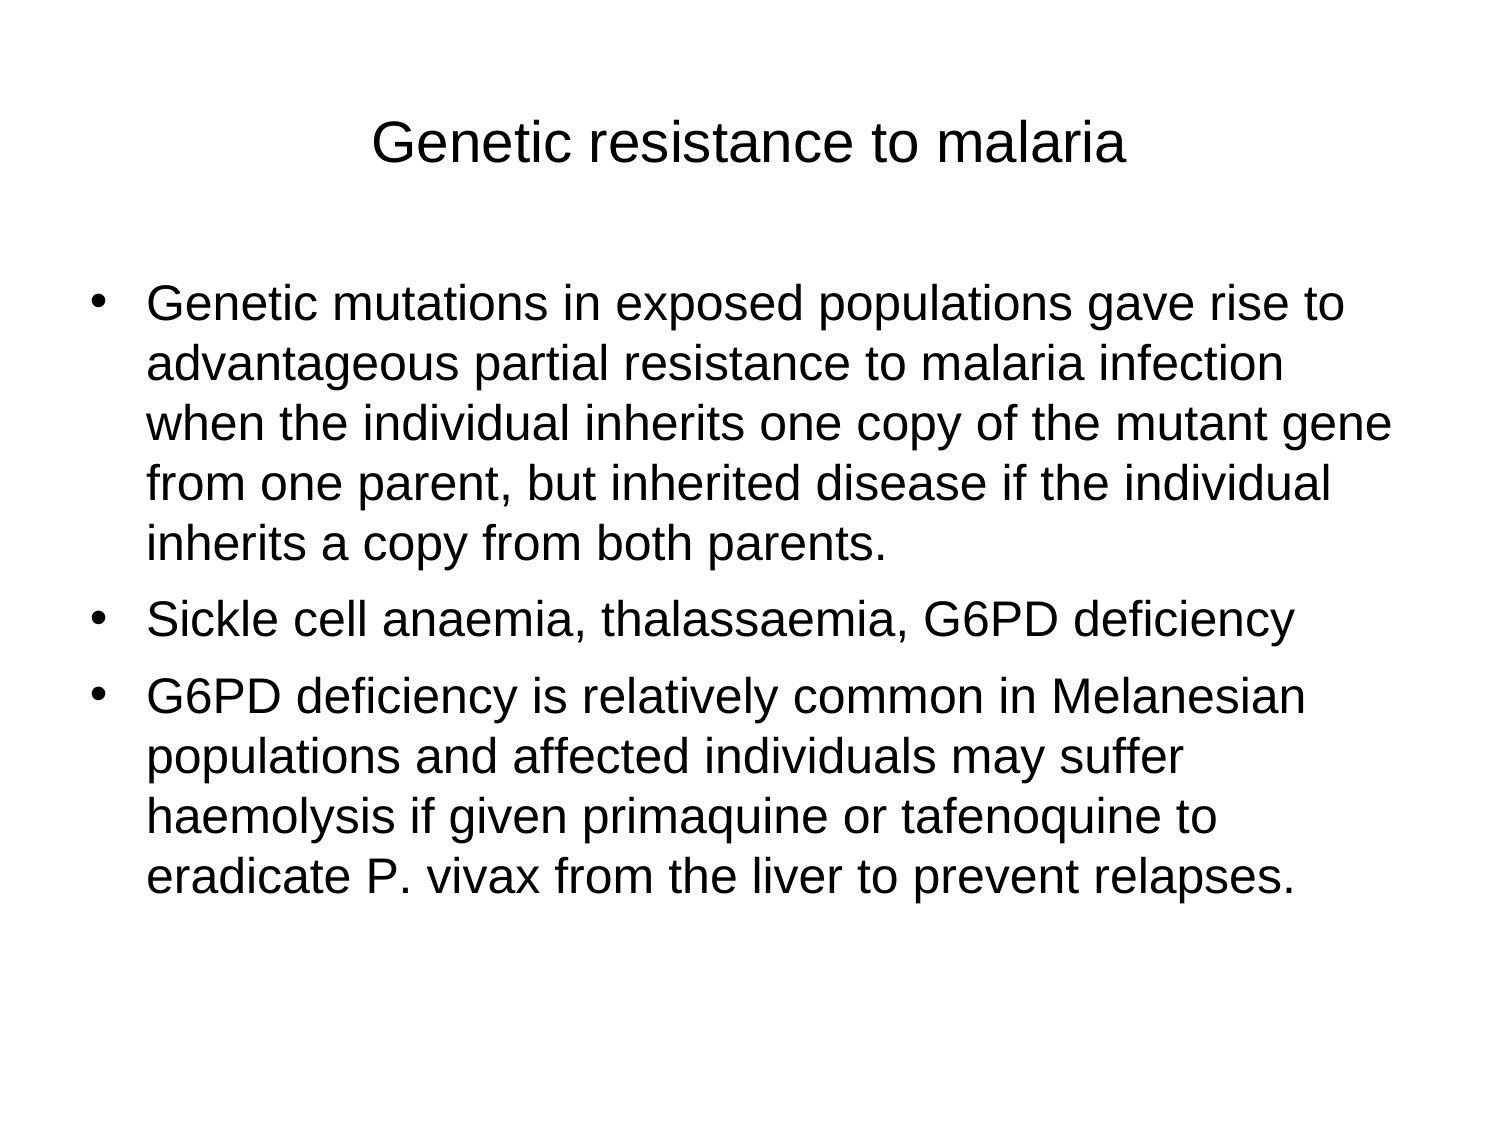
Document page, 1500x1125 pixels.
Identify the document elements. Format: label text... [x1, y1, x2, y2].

title Genetic resistance to malaria [75, 45, 1426, 233]
list Genetic mutations in exposed populations gave rise to advantageous partial resistance to malaria infection when the individual inherits one copy of the mutant gene from one parent, but inherited disease if the individual inherits a copy from both parents. Sickle cell anaemia, thalassaemia, G6PD deficiency G6PD deficiency is relatively common in Melanesian populations and affected individuals may suffer haemolysis if given primaquine or tafenoquine to eradicate P. vivax from the liver to prevent relapses. [75, 262, 1426, 1005]
